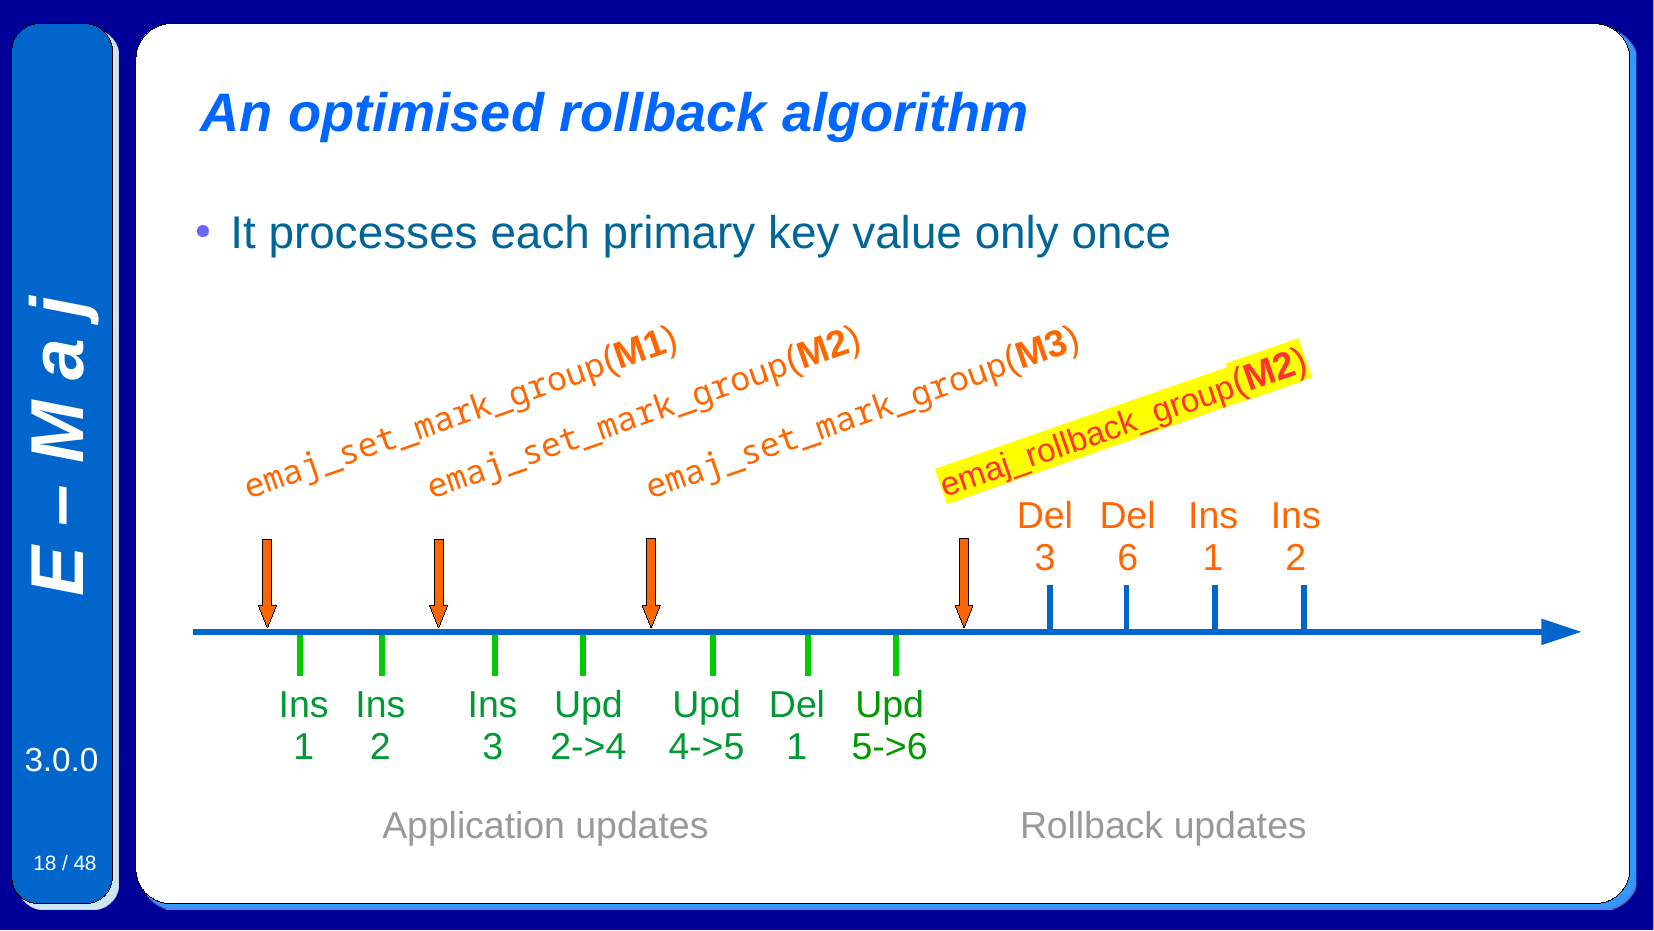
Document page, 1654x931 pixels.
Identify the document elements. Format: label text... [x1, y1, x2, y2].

text_box emaj_rollback_group(M2) [917, 313, 1369, 530]
text_box Ins 1 [263, 676, 340, 777]
text_box Del 1 [779, 676, 836, 777]
text_box [258, 539, 277, 628]
text_box Upd 4->5 [653, 676, 779, 777]
text_box [955, 538, 973, 628]
text_box [429, 539, 448, 628]
title An optimised rollback algorithm [200, 34, 1575, 191]
text_box Rollback updates [1005, 796, 1428, 854]
list It processes each primary key value only once [177, 206, 1587, 827]
text_box emaj_set_mark_group(M1) [220, 302, 700, 530]
text_box Ins 2 [1256, 487, 1347, 588]
text_box Upd 2->4 [535, 676, 653, 777]
text_box Upd 5->6 [836, 676, 962, 777]
text_box Ins 1 [1187, 487, 1256, 588]
text_box Ins 2 [340, 676, 432, 777]
text_box emaj_set_mark_group(M3) [622, 302, 1105, 530]
text_box Del 6 [1084, 487, 1187, 588]
text_box Ins 3 [452, 676, 535, 777]
text_box emaj_set_mark_group(M2) [403, 302, 887, 530]
text_box Application updates [367, 796, 805, 854]
text_box [642, 538, 661, 628]
text_box Del 3 [1002, 487, 1084, 588]
